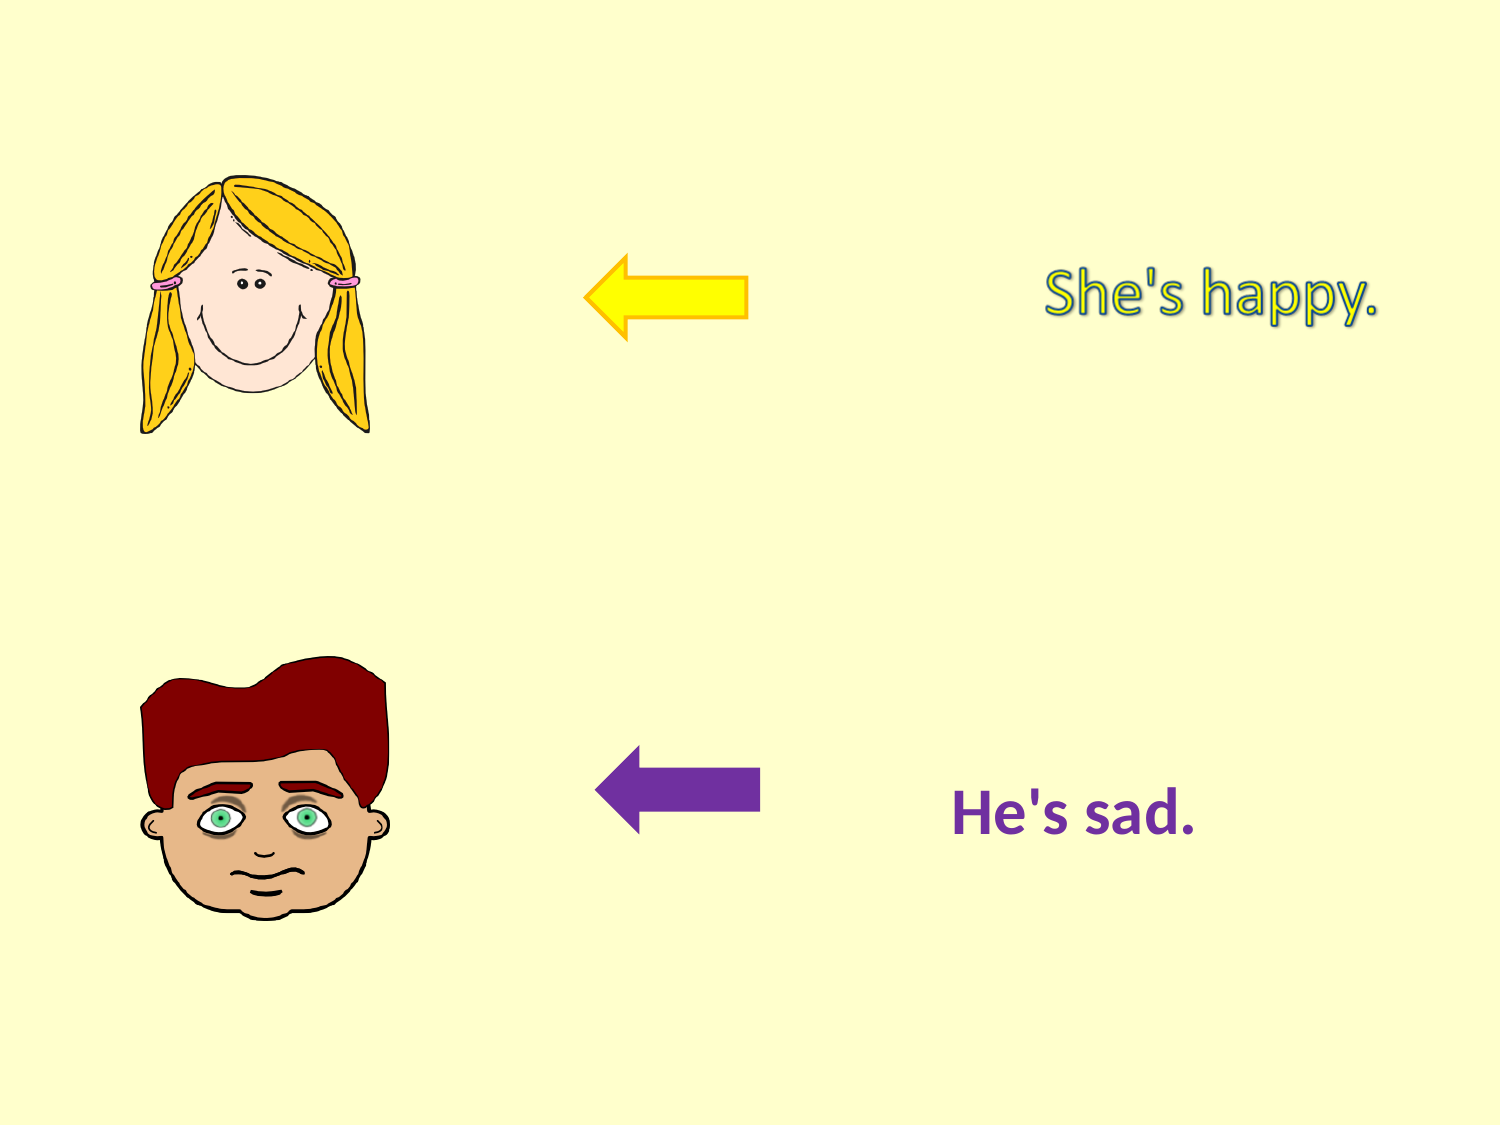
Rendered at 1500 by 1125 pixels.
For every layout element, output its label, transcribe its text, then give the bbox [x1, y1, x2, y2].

picture [83, 68, 1446, 518]
text_box He's sad. [82, 609, 1433, 926]
text_box [69, 549, 1422, 997]
